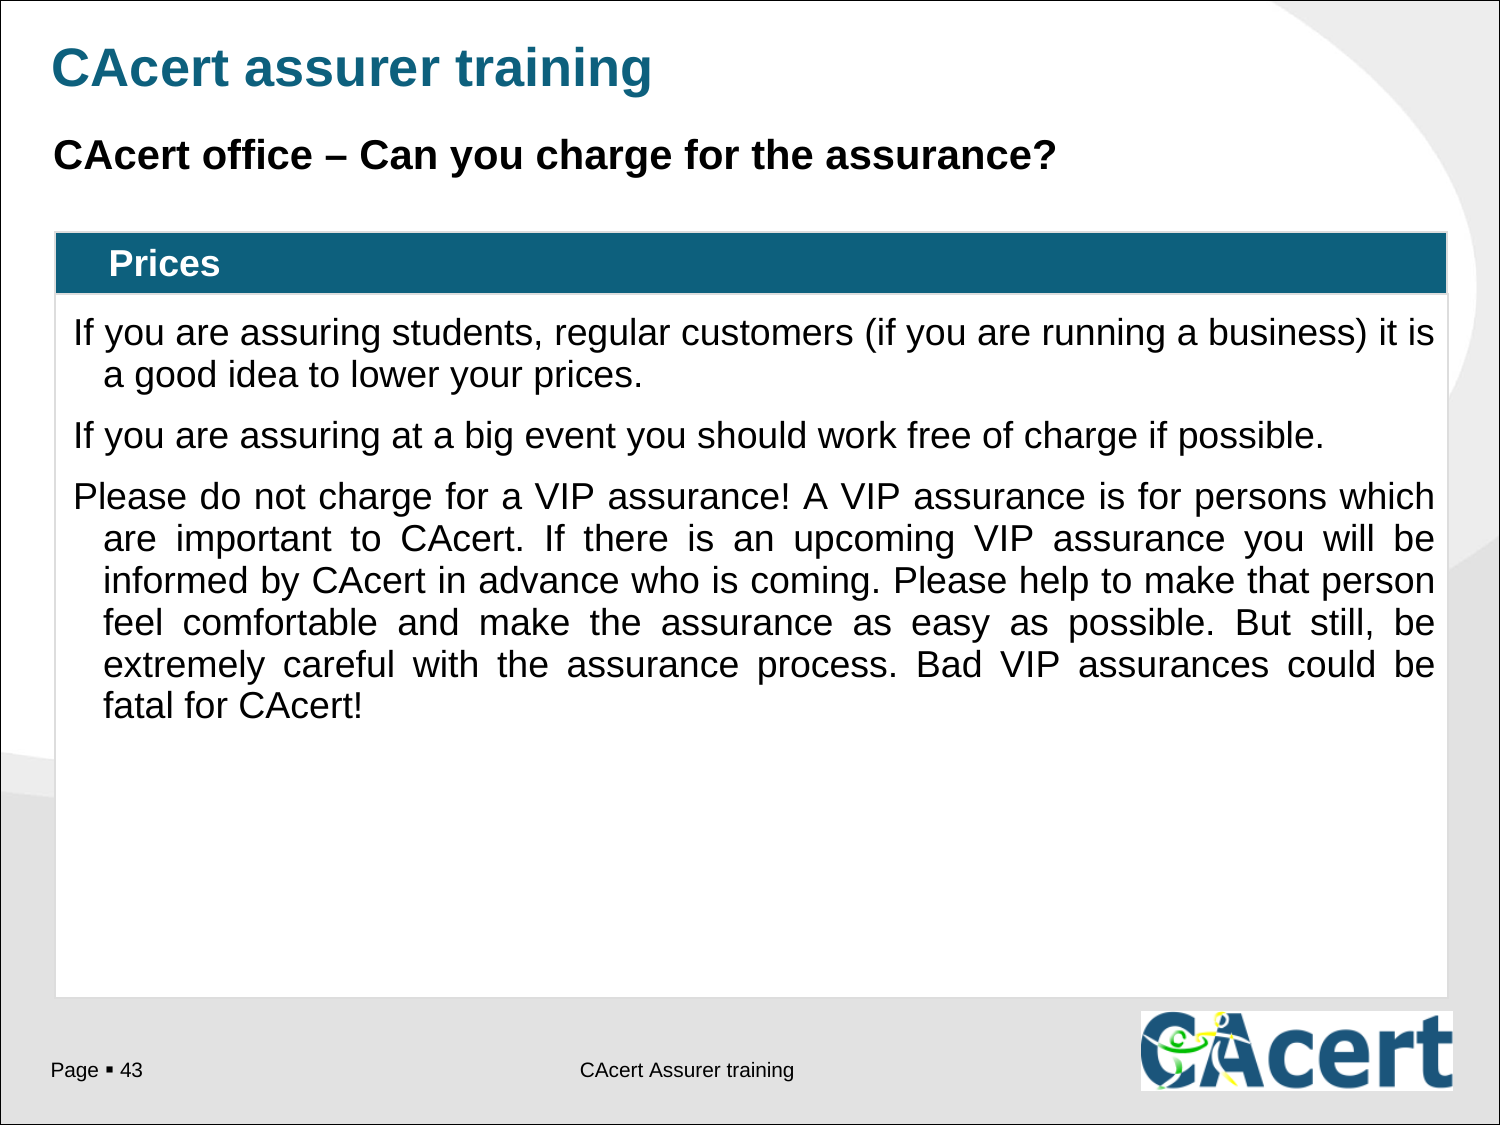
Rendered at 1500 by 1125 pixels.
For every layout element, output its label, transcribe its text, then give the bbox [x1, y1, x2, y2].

text_box Prices [55, 232, 1447, 293]
text_box CAcert office – Can you charge for the assurance? [53, 125, 1448, 185]
text_box If you are assuring students, regular customers (if you are running a business) it is a good idea to lower your prices. If you are assuring at a big event you should work free of charge if possible. Please do not charge for a VIP assurance! A VIP assurance is for persons which are important to CAcert. If there is an upcoming VIP assurance you will be informed by CAcert in advance who is coming. Please help to make that person feel comfortable and make the assurance as easy as possible. But still, be extremely careful with the assurance process. Bad VIP assurances could be fatal for CAcert! [55, 293, 1448, 998]
title CAcert assurer training [51, 19, 1450, 118]
picture [1, 1, 1499, 1124]
